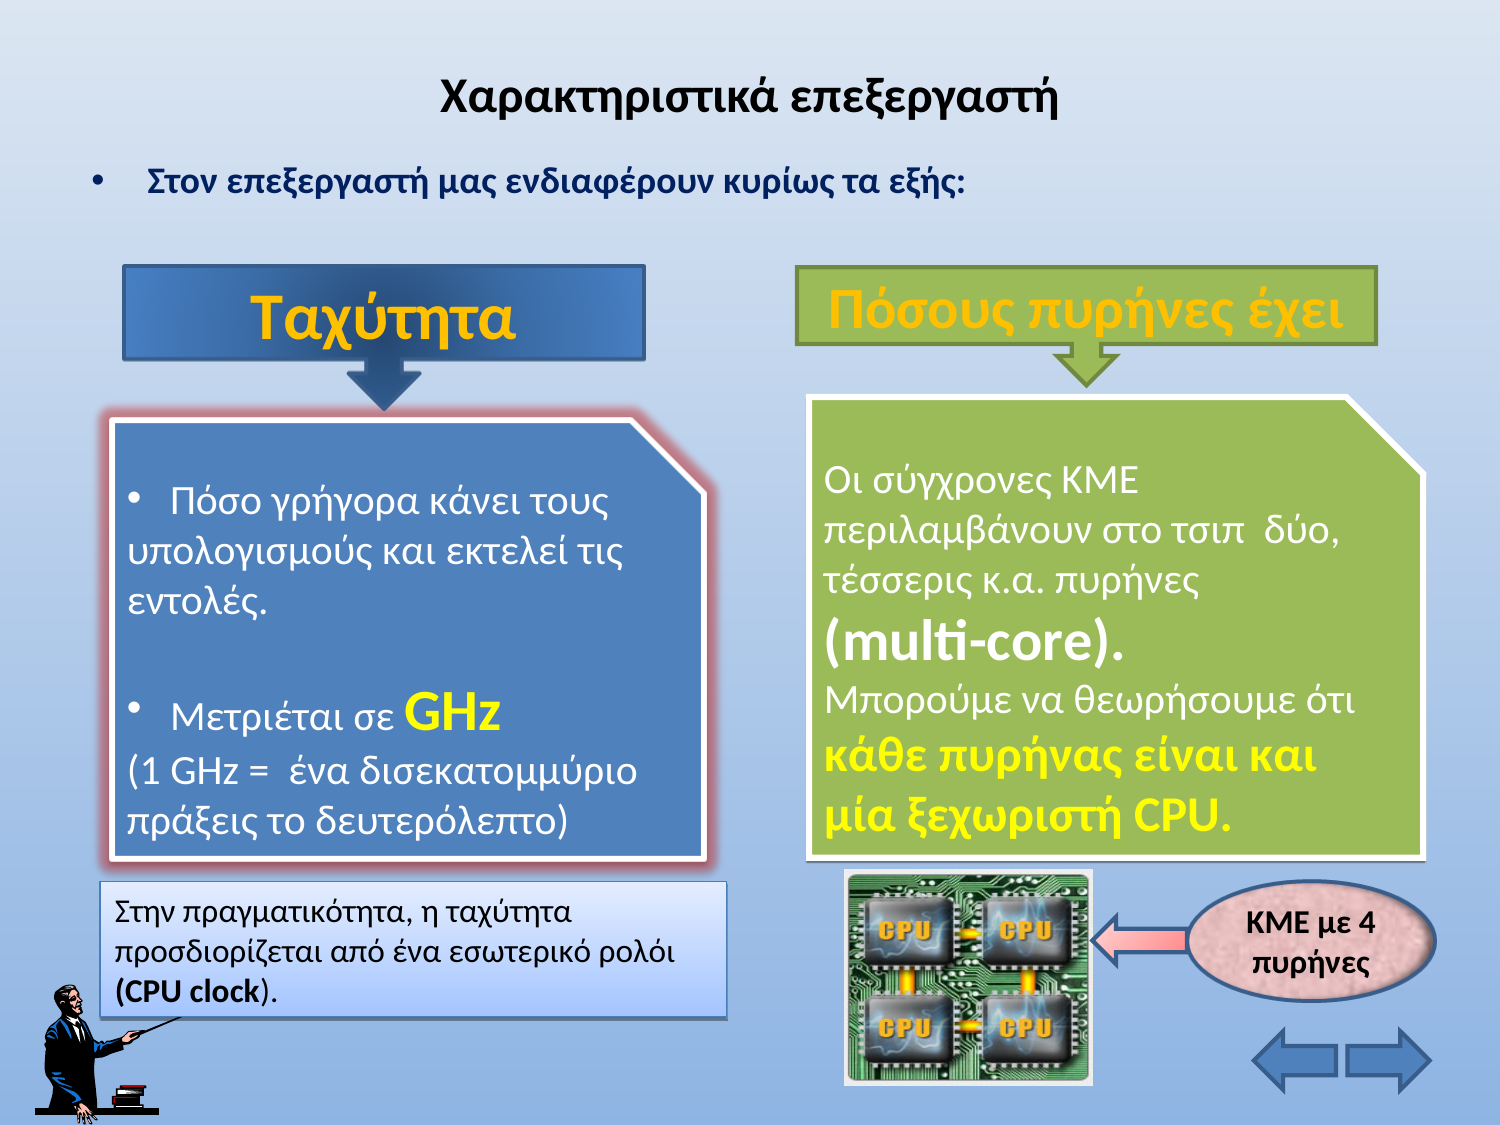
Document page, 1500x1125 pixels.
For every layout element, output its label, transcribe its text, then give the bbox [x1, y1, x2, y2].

text_box Οι σύγχρονες ΚΜΕ περιλαμβάνουν στο τσιπ δύο, τέσσερις κ.α. πυρήνες (multi-core). Μπορούμε να θεωρήσουμε ότι κάθε πυρήνας είναι και μία ξεχωριστή CPU. [809, 397, 1424, 858]
text_box [1092, 916, 1188, 965]
picture [1184, 878, 1438, 1004]
picture [77, 263, 739, 897]
text_box Στον επεξεργαστή μας ενδιαφέρουν κυρίως τα εξής: [76, 148, 1371, 229]
text_box Πόσους πυρήνες έχει [797, 267, 1377, 386]
text_box Ταχύτητα [123, 267, 644, 360]
text_box Στην πραγματικότητα, η ταχύτητα προσδιορίζεται από ένα εσωτερικό ρολόι (CPU clock). [100, 881, 727, 1017]
text_box Πόσο γρήγορα κάνει τους υπολογισμούς και εκτελεί τις εντολές. Μετριέται σε GHz (1 GΗz = ένα δισεκατομμύριο πράξεις το δευτερόλεπτο) [112, 457, 667, 858]
title Χαρακτηριστικά επεξεργαστή [75, 45, 1426, 141]
picture [844, 869, 1093, 1086]
text_box ΚΜΕ με 4 πυρήνες [1223, 898, 1399, 983]
